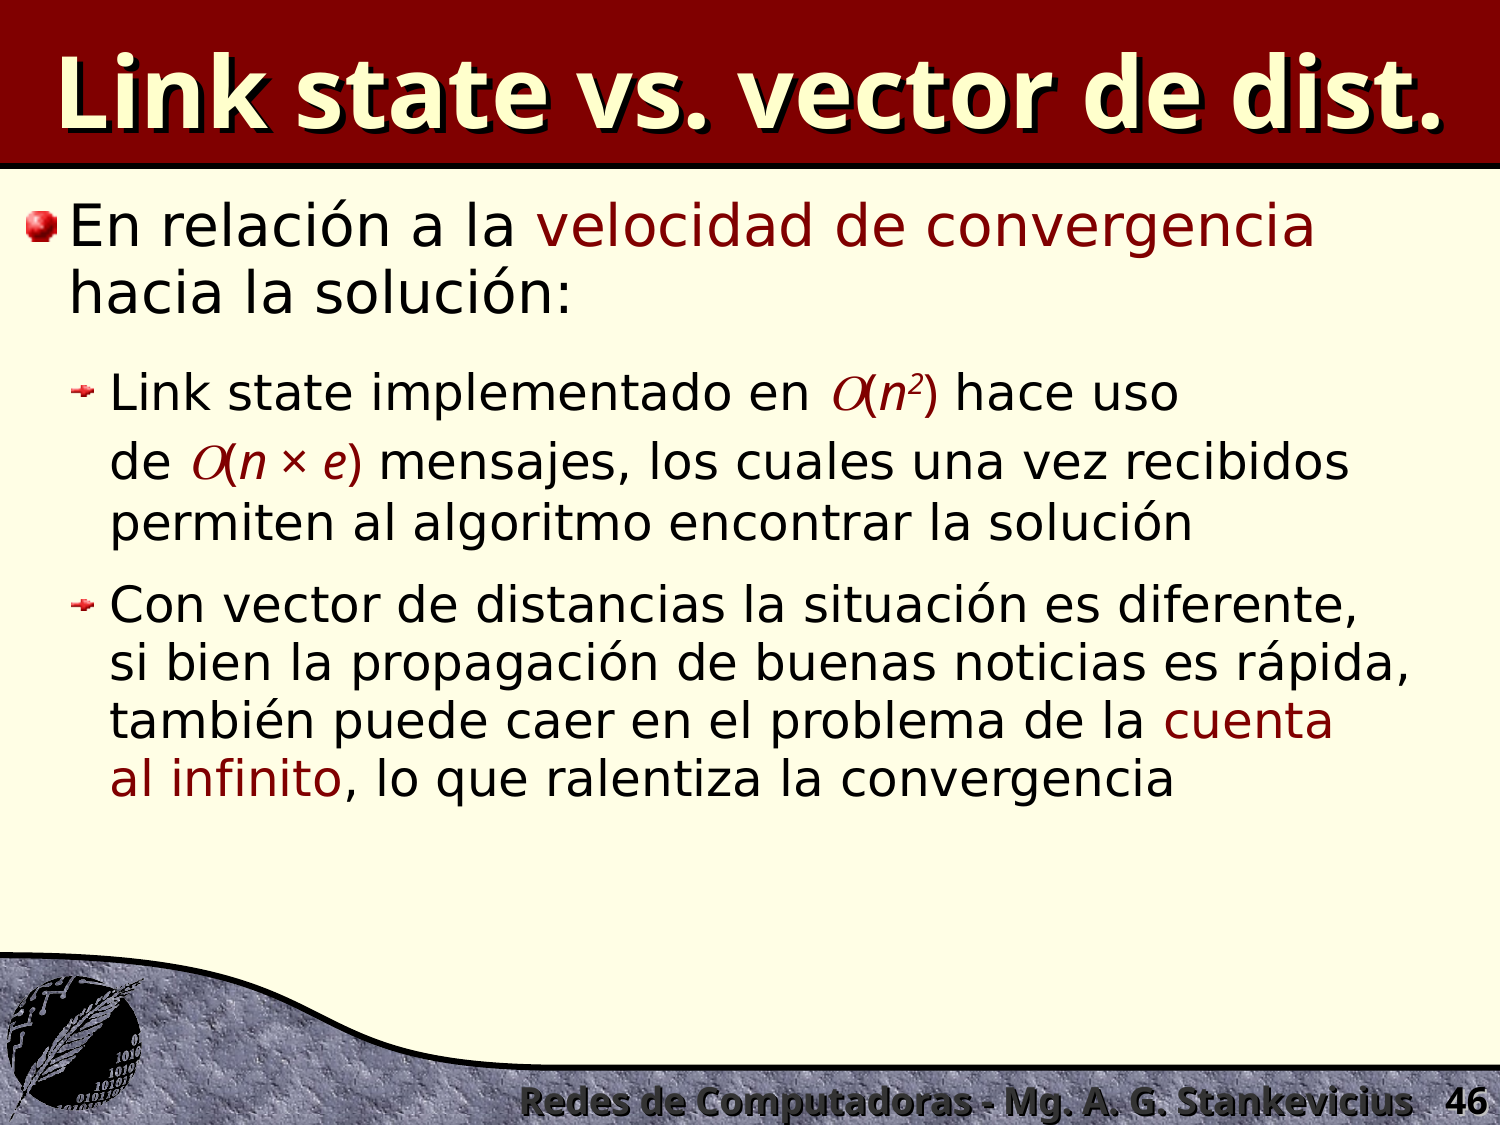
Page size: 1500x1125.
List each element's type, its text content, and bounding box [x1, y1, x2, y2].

picture [0, 959, 1500, 1125]
picture [1047, 1100, 1054, 1110]
picture [790, 1100, 795, 1110]
list En relación a la velocidad de convergencia hacia la solución: Link state implementado en Ο(n2) hace uso de Ο(n × e) mensajes, los cuales una vez recibidos permiten al algoritmo encontrar la solución Con vector de distancias la situación es diferente, si bien la propagación de buenas noticias es rápida, también puede caer en el problema de la cuenta al infinito, lo que ralentiza la convergencia [11, 192, 1486, 921]
title Link state vs. vector de dist. [15, 5, 1485, 160]
